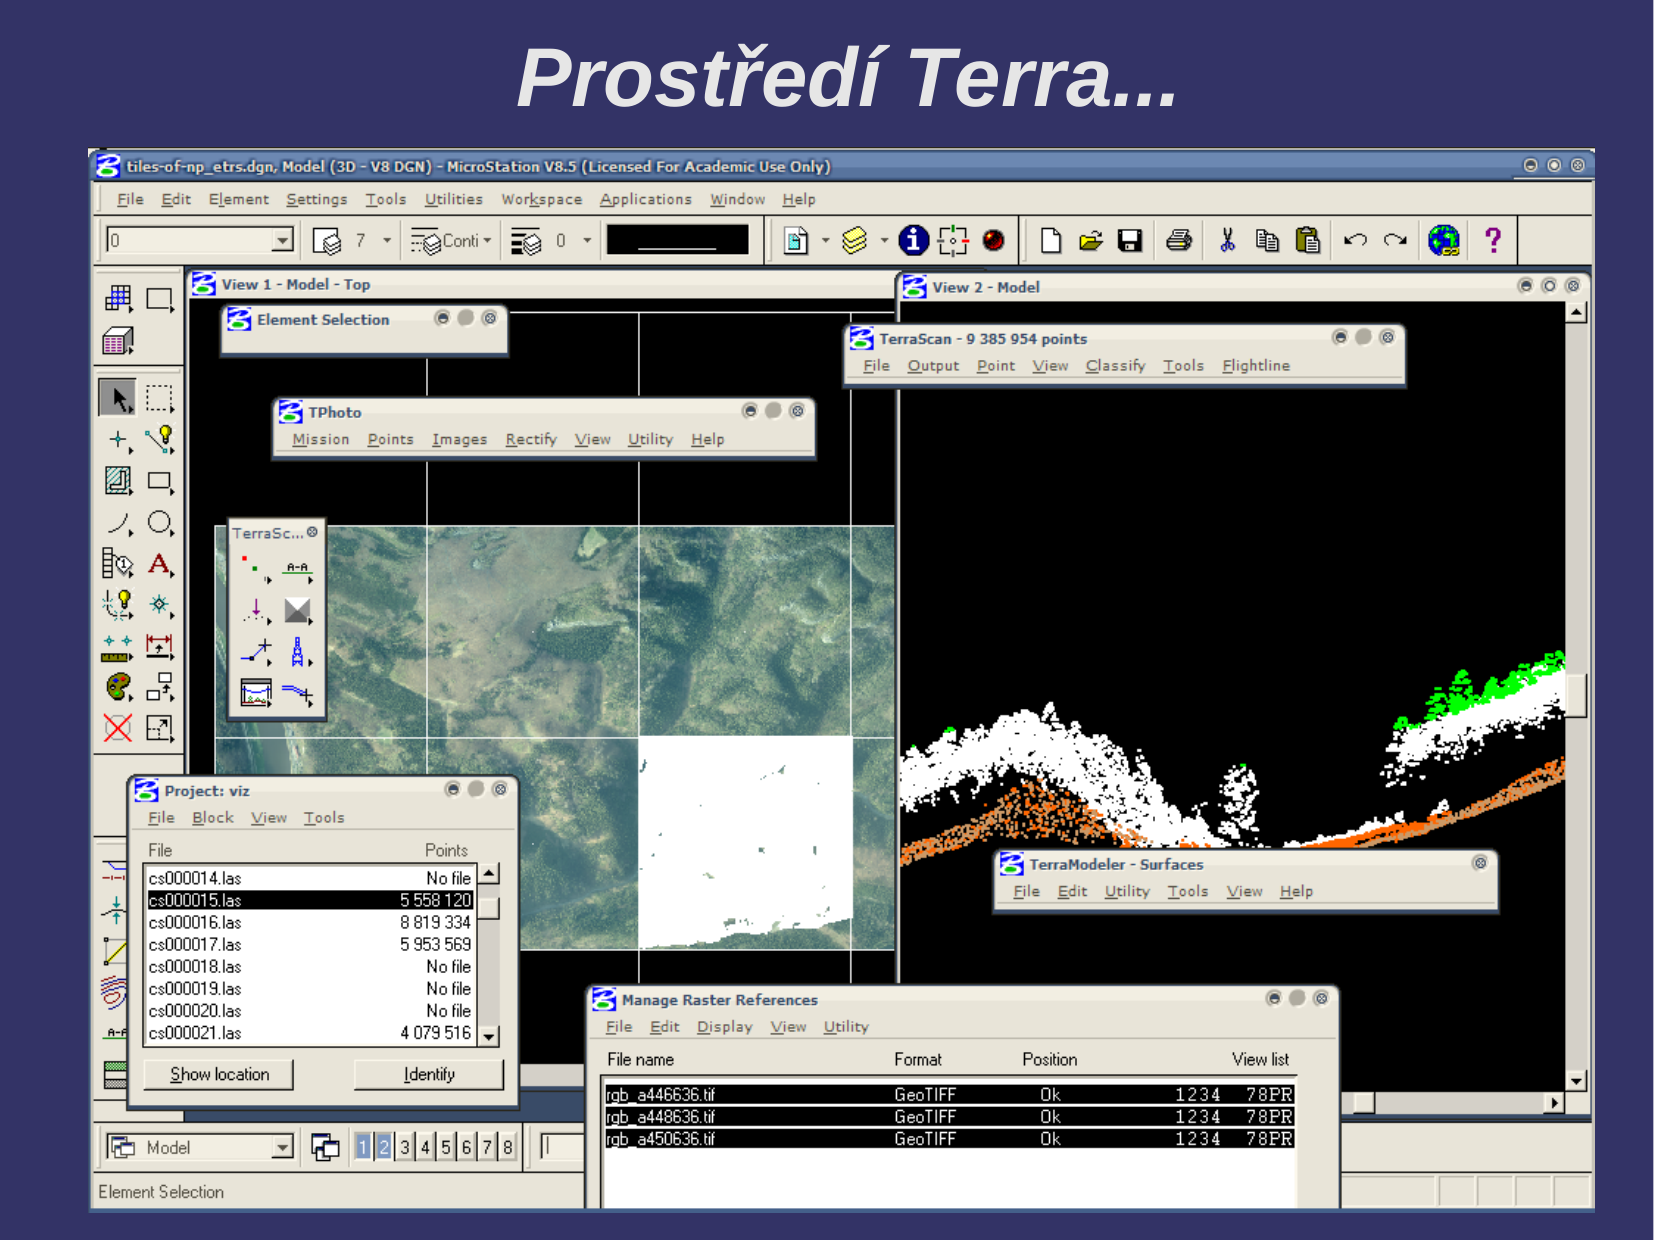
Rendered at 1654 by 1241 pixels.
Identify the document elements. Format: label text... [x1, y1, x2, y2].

title Prostředí Terra... [143, 0, 1556, 147]
picture [88, 147, 1595, 1213]
